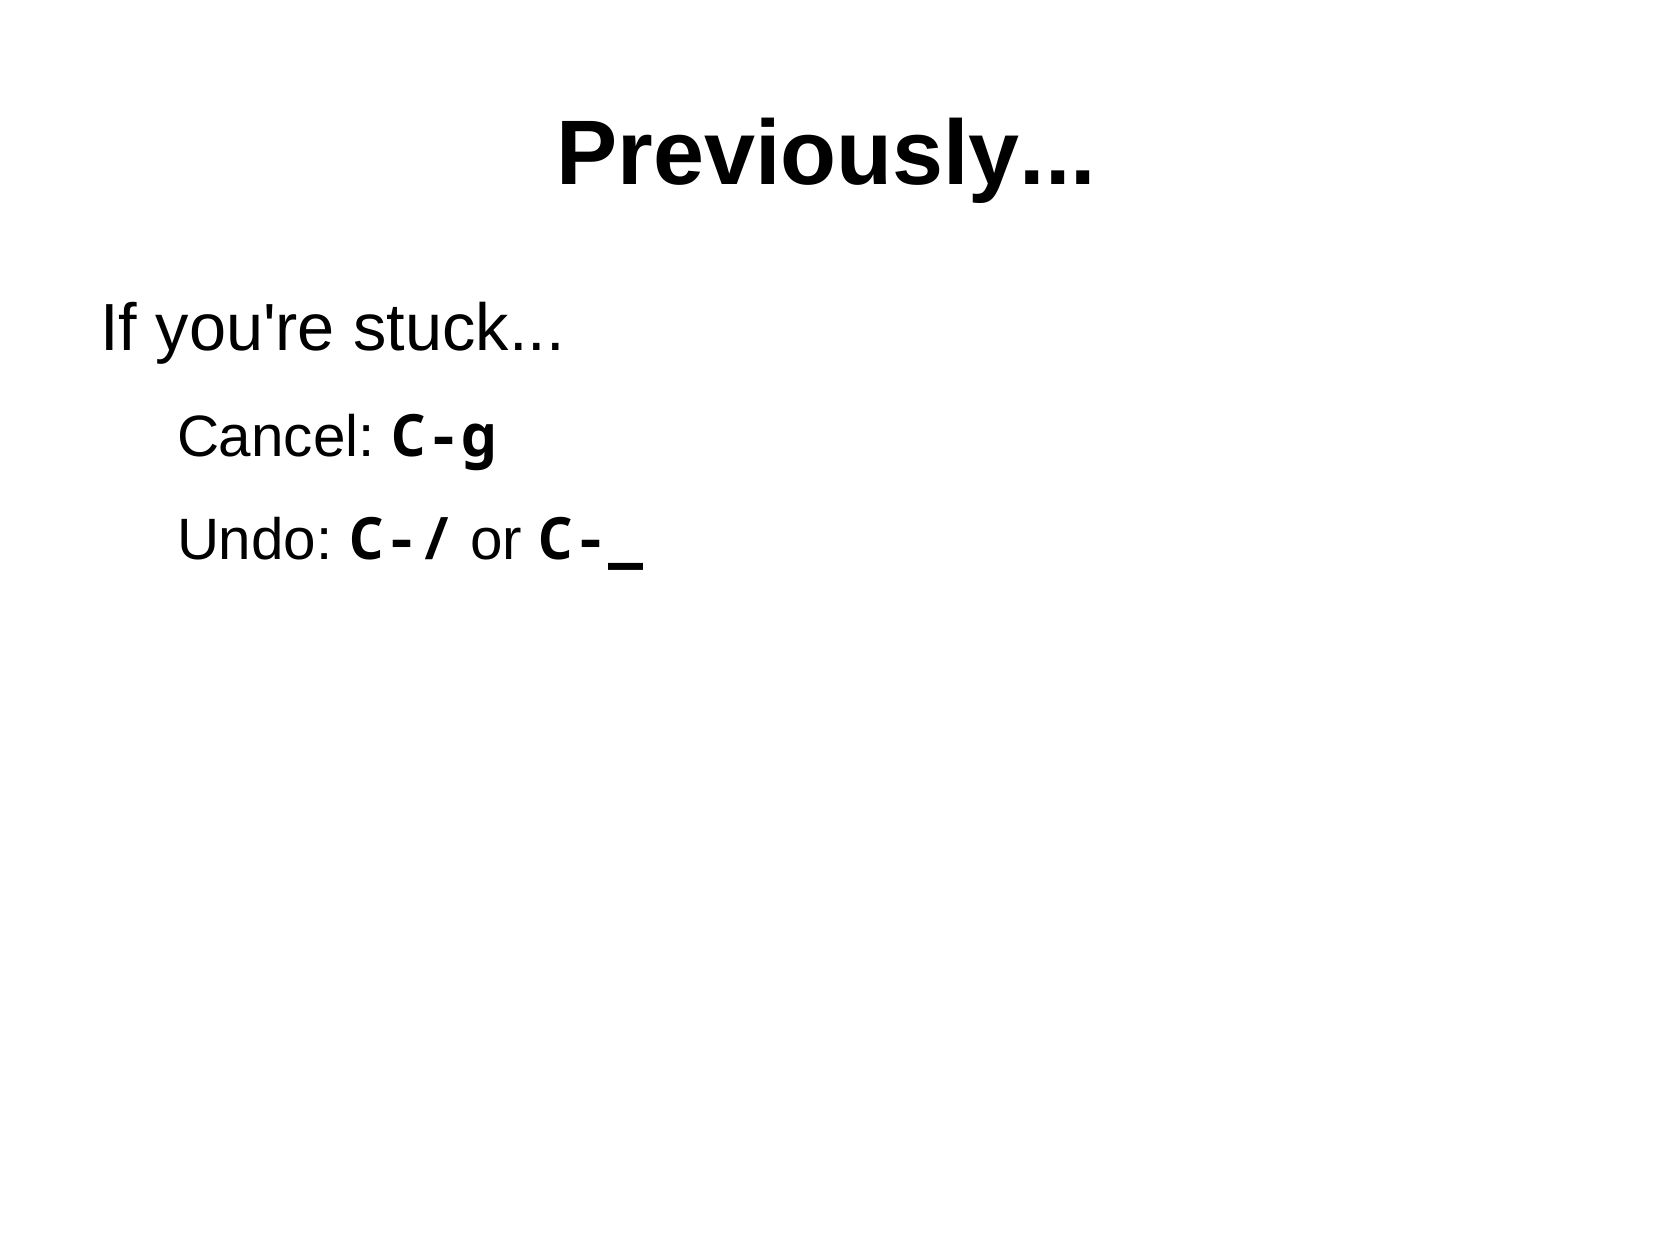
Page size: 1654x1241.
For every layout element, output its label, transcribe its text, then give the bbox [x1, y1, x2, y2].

list If you're stuck... Cancel: C-g Undo: C-/ or C-_ [82, 290, 1571, 1094]
title Previously... [82, 56, 1571, 250]
